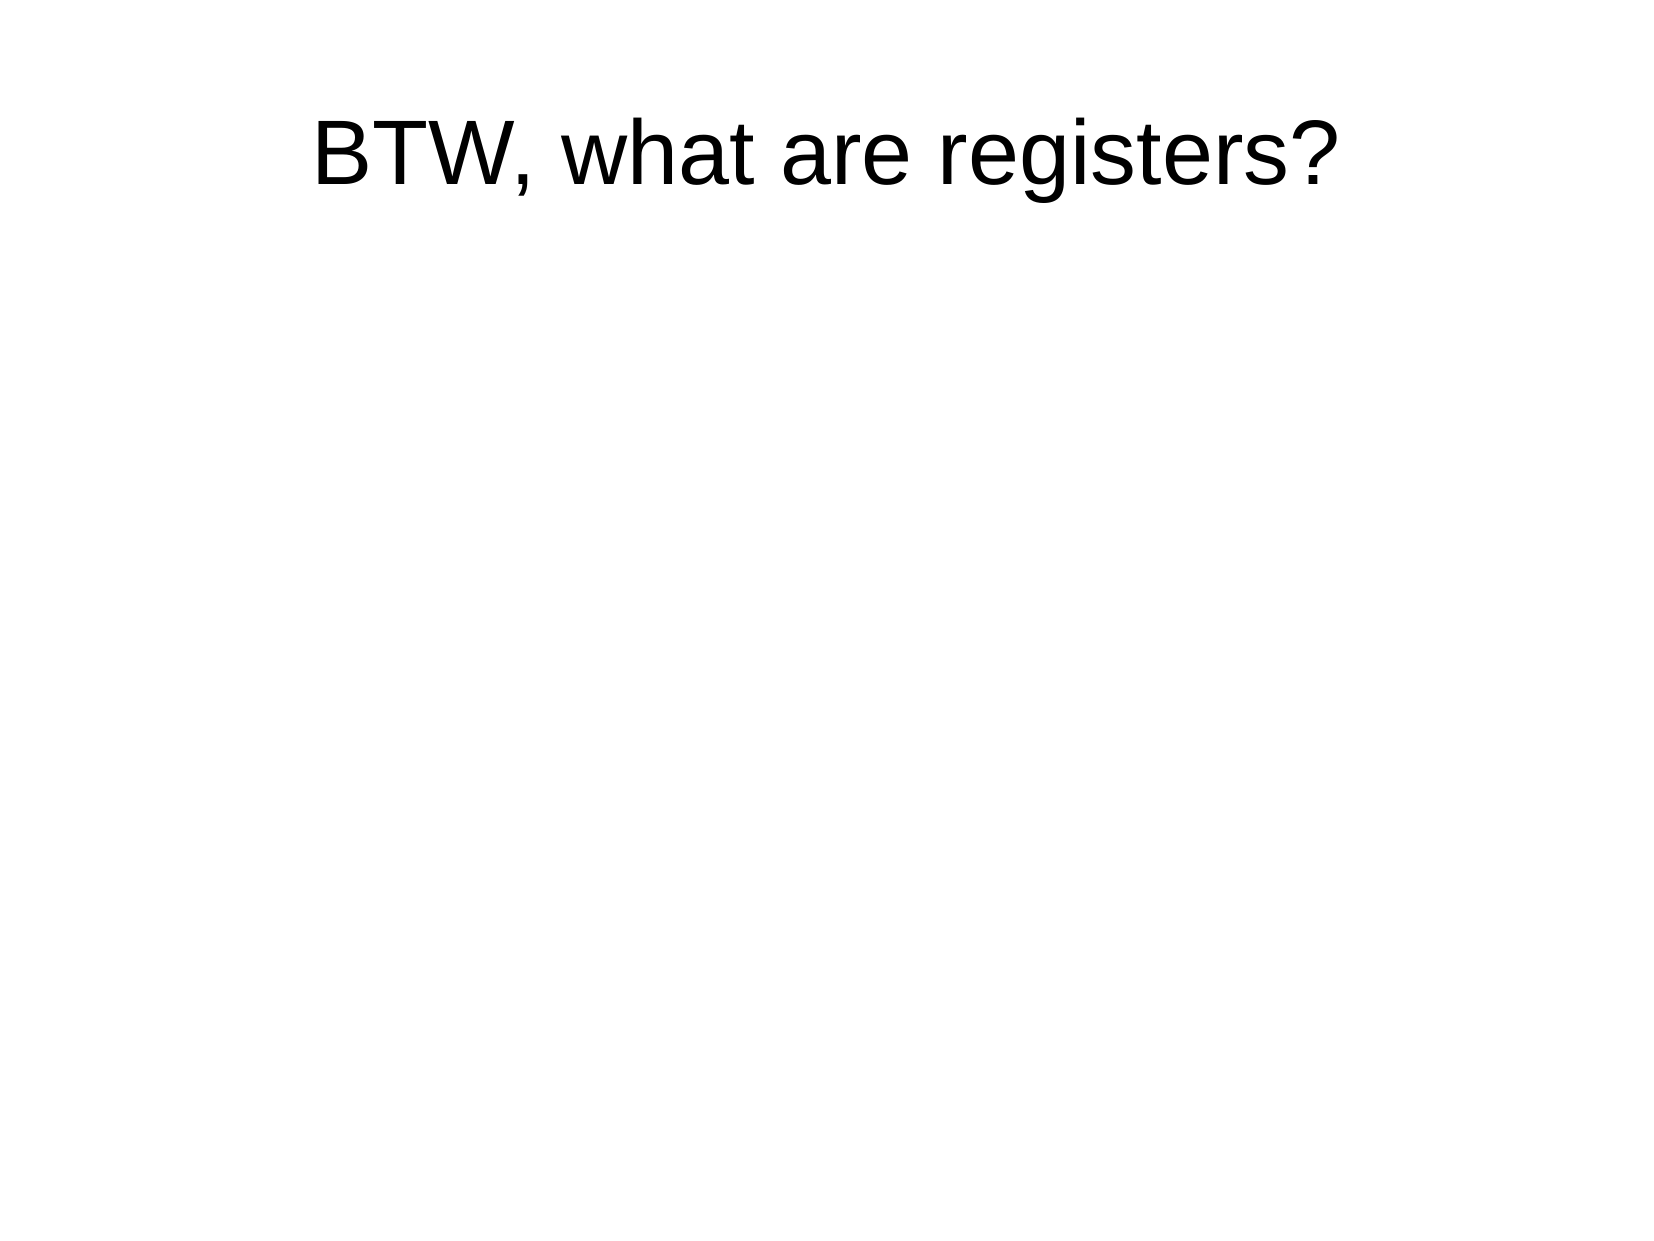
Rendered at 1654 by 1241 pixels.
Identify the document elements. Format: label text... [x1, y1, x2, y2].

title BTW, what are registers? [82, 49, 1571, 257]
